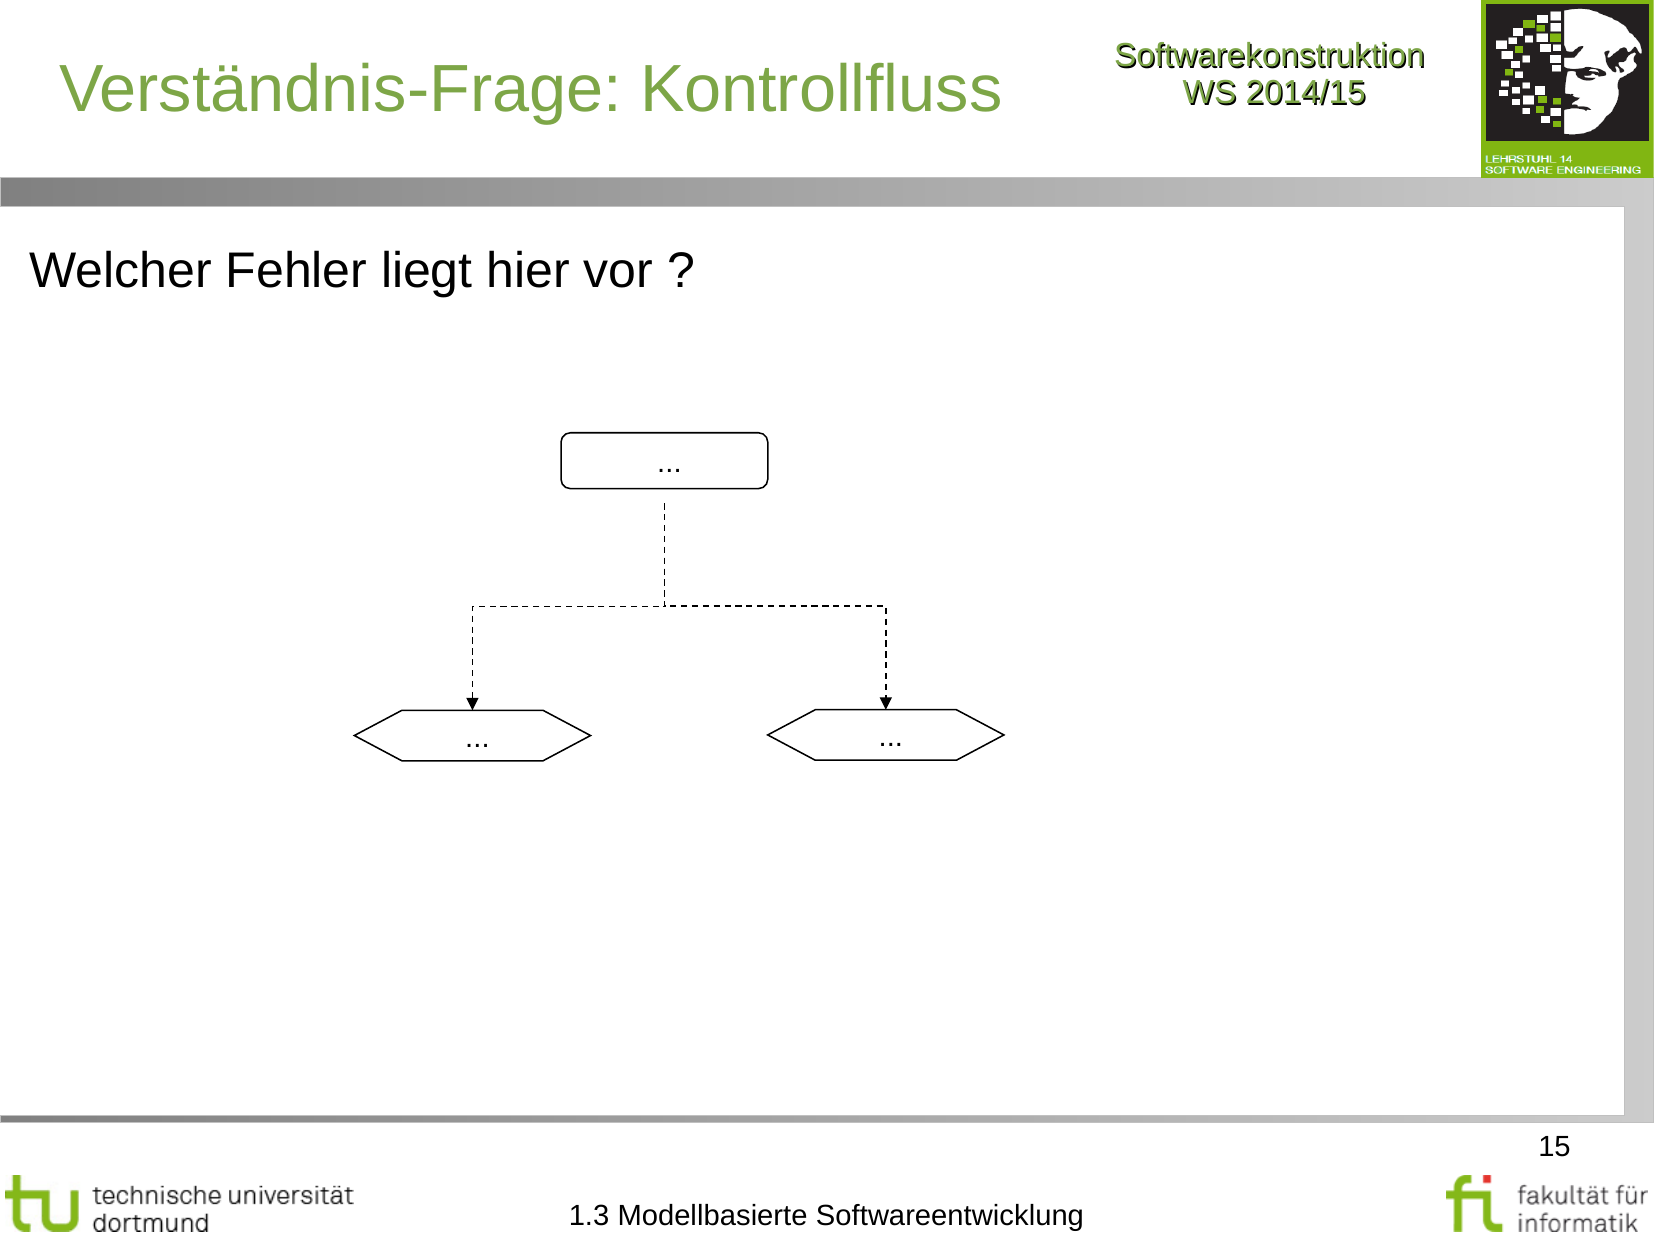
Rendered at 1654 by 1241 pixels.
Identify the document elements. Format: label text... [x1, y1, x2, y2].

picture [1446, 1175, 1648, 1232]
text_box ... [354, 710, 591, 761]
picture [5, 1175, 354, 1232]
title Verständnis-Frage: Kontrollfluss [0, 0, 1063, 178]
picture [1481, 0, 1654, 178]
text_box ... [767, 709, 1004, 761]
text_box ... [561, 432, 768, 489]
list Welcher Fehler liegt hier vor ? [29, 236, 1625, 1040]
